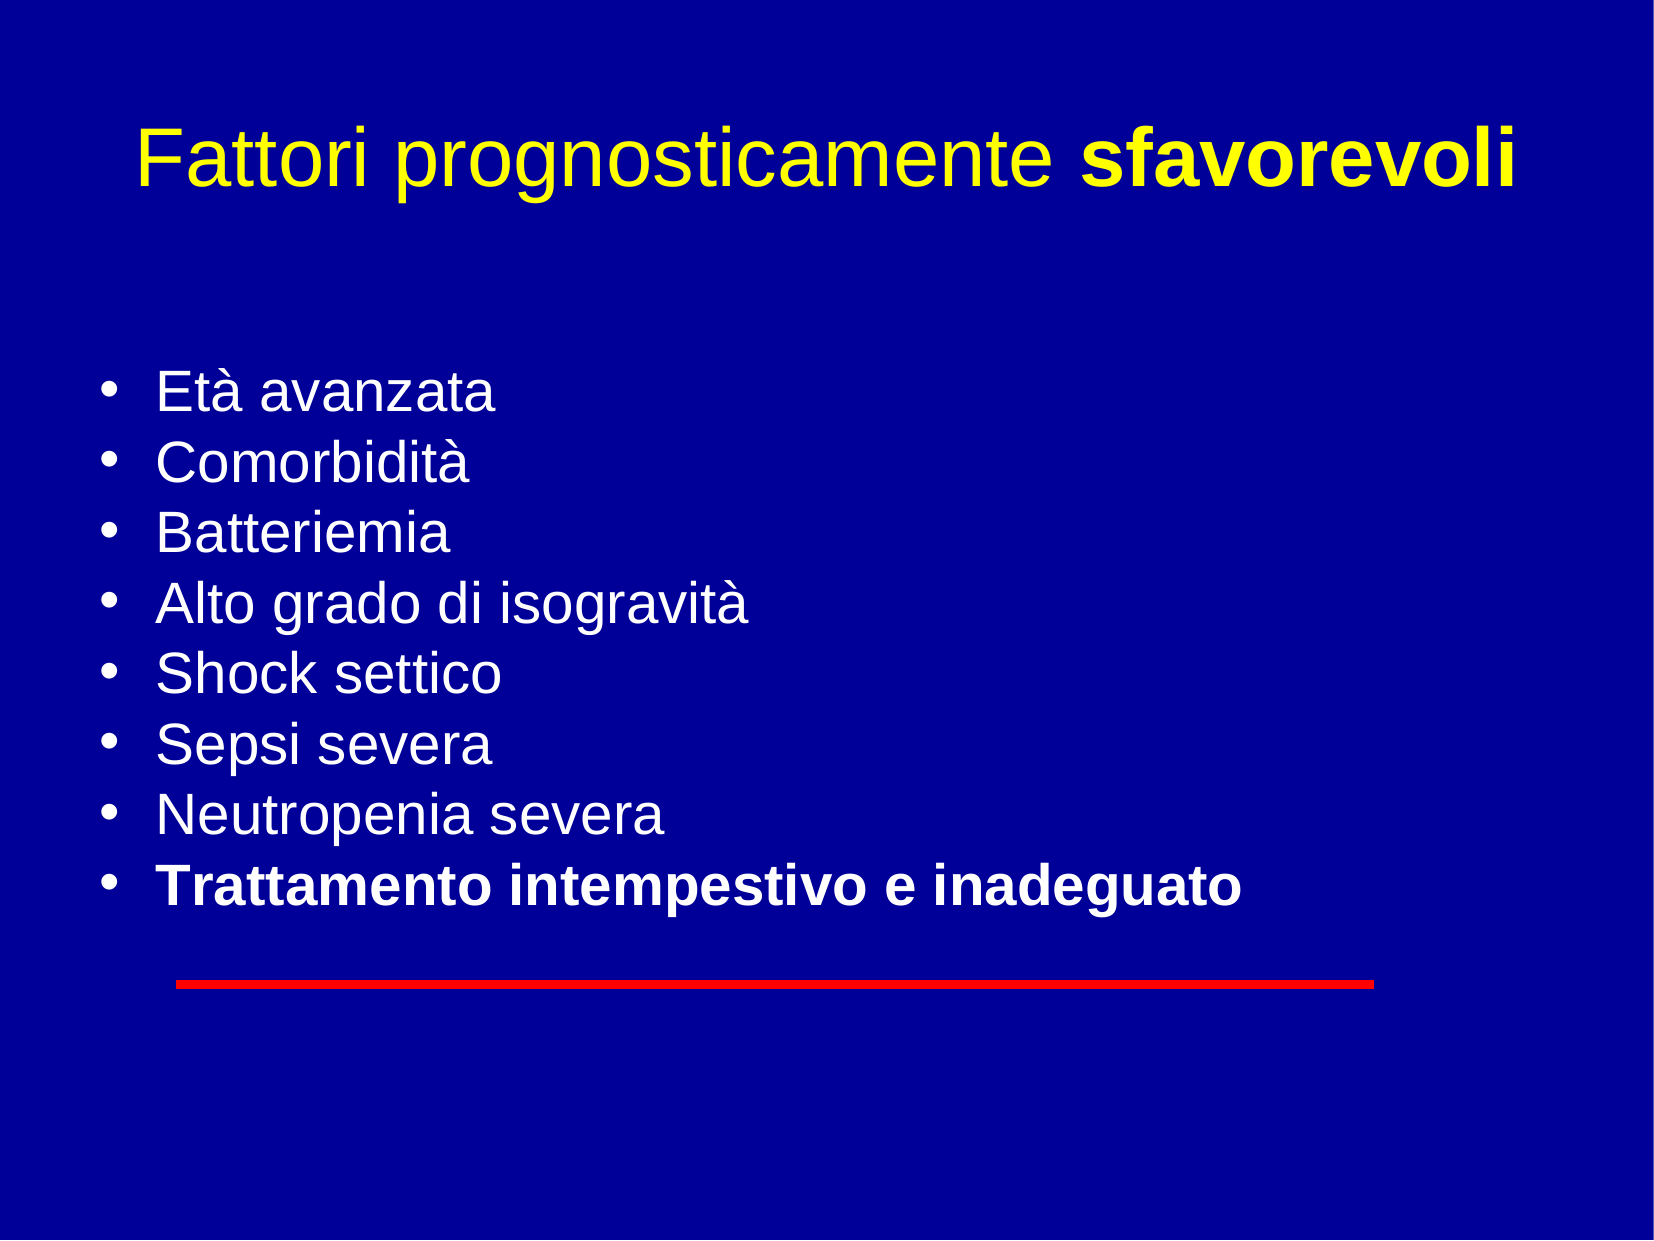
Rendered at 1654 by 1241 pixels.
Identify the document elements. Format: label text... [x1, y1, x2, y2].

list Età avanzata Comorbidità Batteriemia Alto grado di isogravità Shock settico Sepsi severa Neutropenia severa Trattamento intempestivo e inadeguato [84, 359, 1573, 1029]
title Fattori prognosticamente sfavorevoli [82, 34, 1571, 272]
